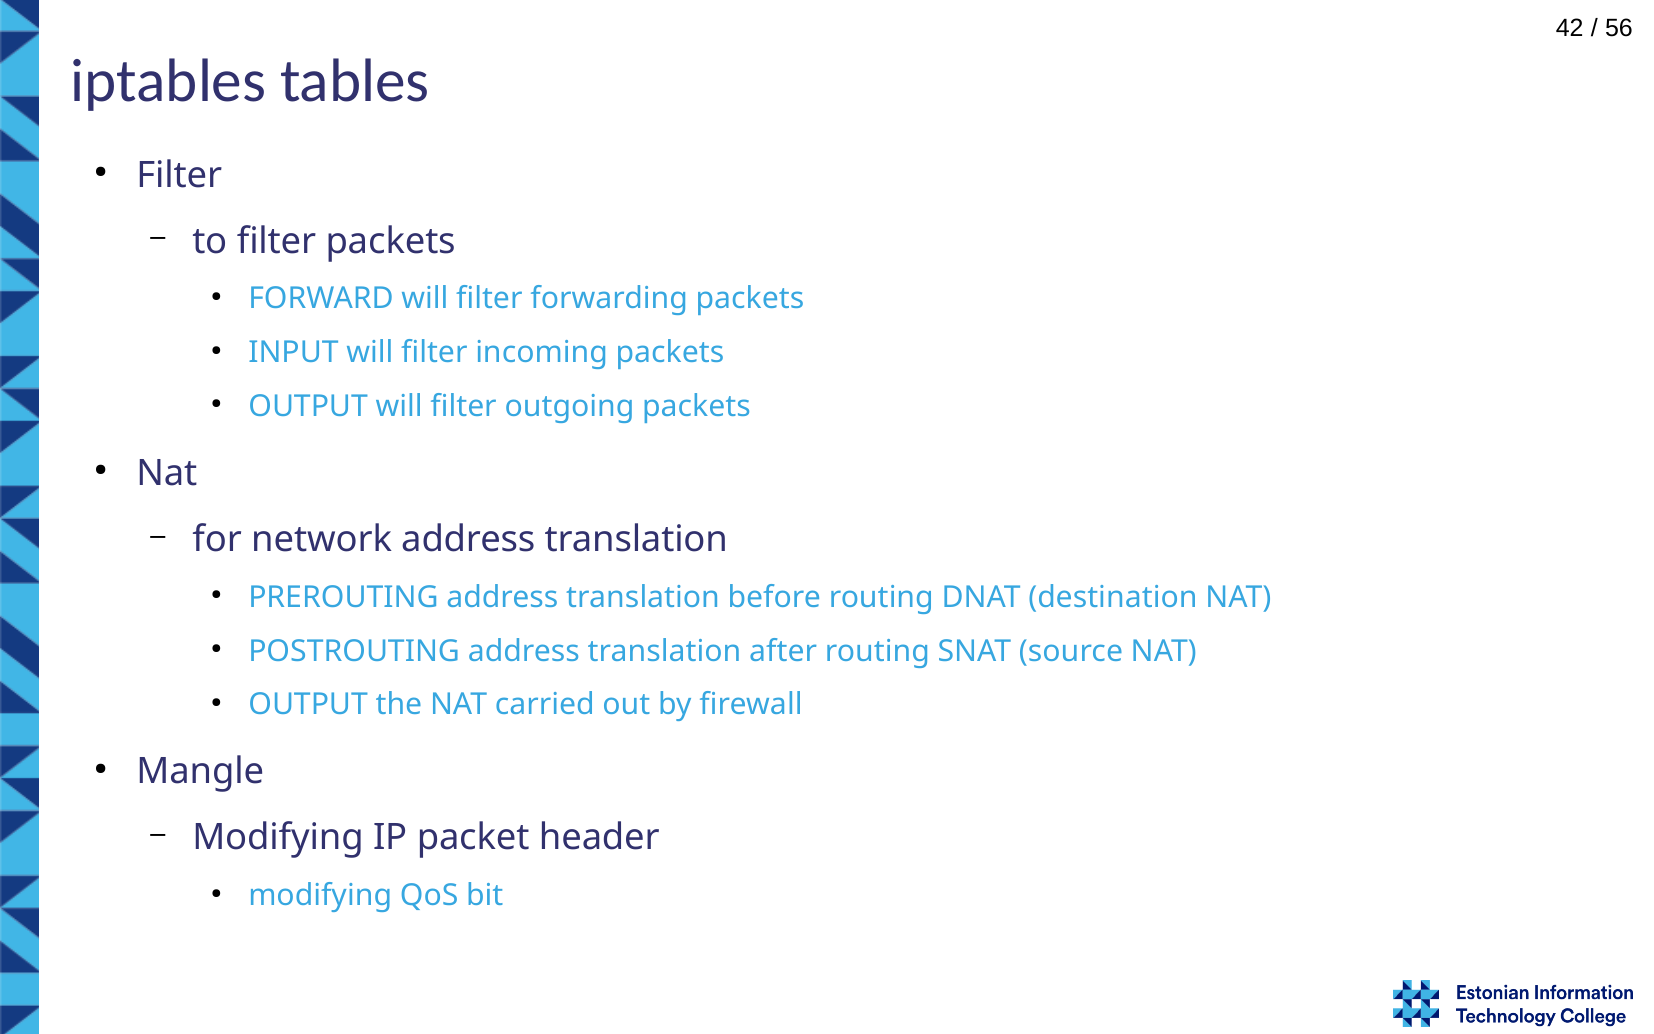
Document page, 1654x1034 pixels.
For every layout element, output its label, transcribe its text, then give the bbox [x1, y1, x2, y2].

title iptables tables [70, 41, 1630, 130]
picture [1393, 980, 1633, 1027]
list Filter to filter packets FORWARD will filter forwarding packets INPUT will filter incoming packets OUTPUT will filter outgoing packets Nat for network address translation PREROUTING address translation before routing DNAT (destination NAT) POSTROUTING address translation after routing SNAT (source NAT) OUTPUT the NAT carried out by firewall Mangle Modifying IP packet header modifying QoS bit [80, 148, 1536, 916]
